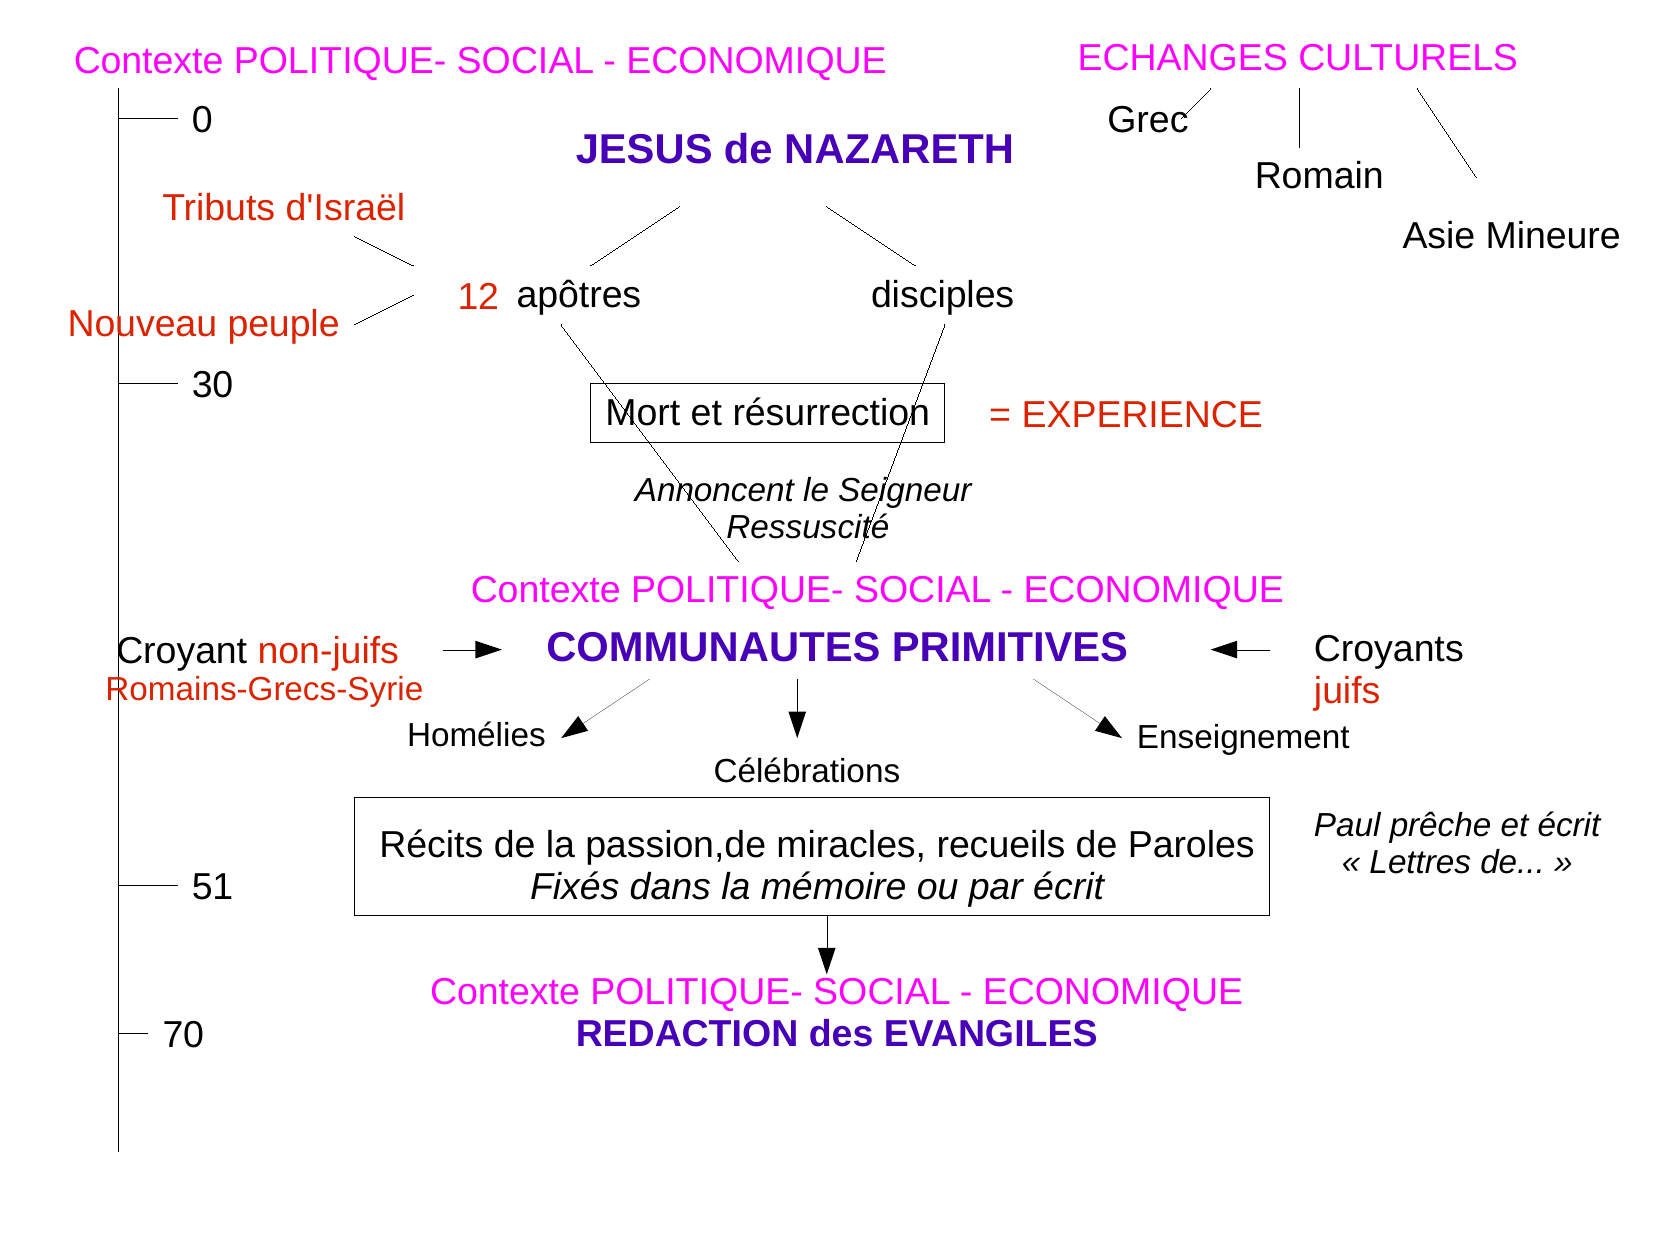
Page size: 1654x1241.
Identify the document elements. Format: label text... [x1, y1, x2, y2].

text_box Enseignement [1122, 710, 1365, 763]
text_box Grec [1092, 90, 1204, 148]
text_box Nouveau peuple [52, 295, 355, 353]
text_box Croyants juifs [1299, 620, 1556, 677]
text_box Asie Mineure [1387, 206, 1636, 264]
text_box REDACTION des EVANGILES [561, 1023, 1111, 1063]
text_box = EXPERIENCE [974, 386, 1278, 443]
text_box JESUS de NAZARETH [561, 118, 1030, 181]
text_box apôtres [501, 265, 657, 323]
text_box COMMUNAUTES PRIMITIVES [531, 618, 1143, 680]
text_box 30 [177, 356, 249, 414]
text_box 51 [177, 858, 249, 916]
text_box Contexte POLITIQUE- SOCIAL - ECONOMIQUE [59, 31, 916, 89]
text_box Contexte POLITIQUE- SOCIAL - ECONOMIQUE [415, 962, 1259, 1023]
text_box Annoncent le Seigneur Ressuscité [620, 464, 996, 556]
text_box Célébrations [698, 745, 916, 797]
text_box 12 [442, 267, 514, 325]
text_box Romains-Grecs-Syrie [90, 663, 439, 745]
text_box 70 [147, 1006, 219, 1063]
text_box Croyant non-juifs [101, 622, 414, 663]
text_box disciples [856, 265, 1034, 325]
text_box Homélies [392, 709, 562, 768]
text_box Mort et résurrection [591, 384, 944, 441]
text_box Tributs d'Israël [147, 179, 421, 237]
text_box Paul prêche et écrit « Lettres de... » [1299, 799, 1616, 889]
text_box Contexte POLITIQUE- SOCIAL - ECONOMIQUE [456, 561, 1300, 618]
text_box Romain [1240, 147, 1399, 205]
text_box ECHANGES CULTURELS [1062, 29, 1534, 87]
text_box Récits de la passion,de miracles, recueils de Paroles Fixés dans la mémoire ou par écrit [364, 816, 1269, 915]
text_box 0 [177, 90, 228, 148]
